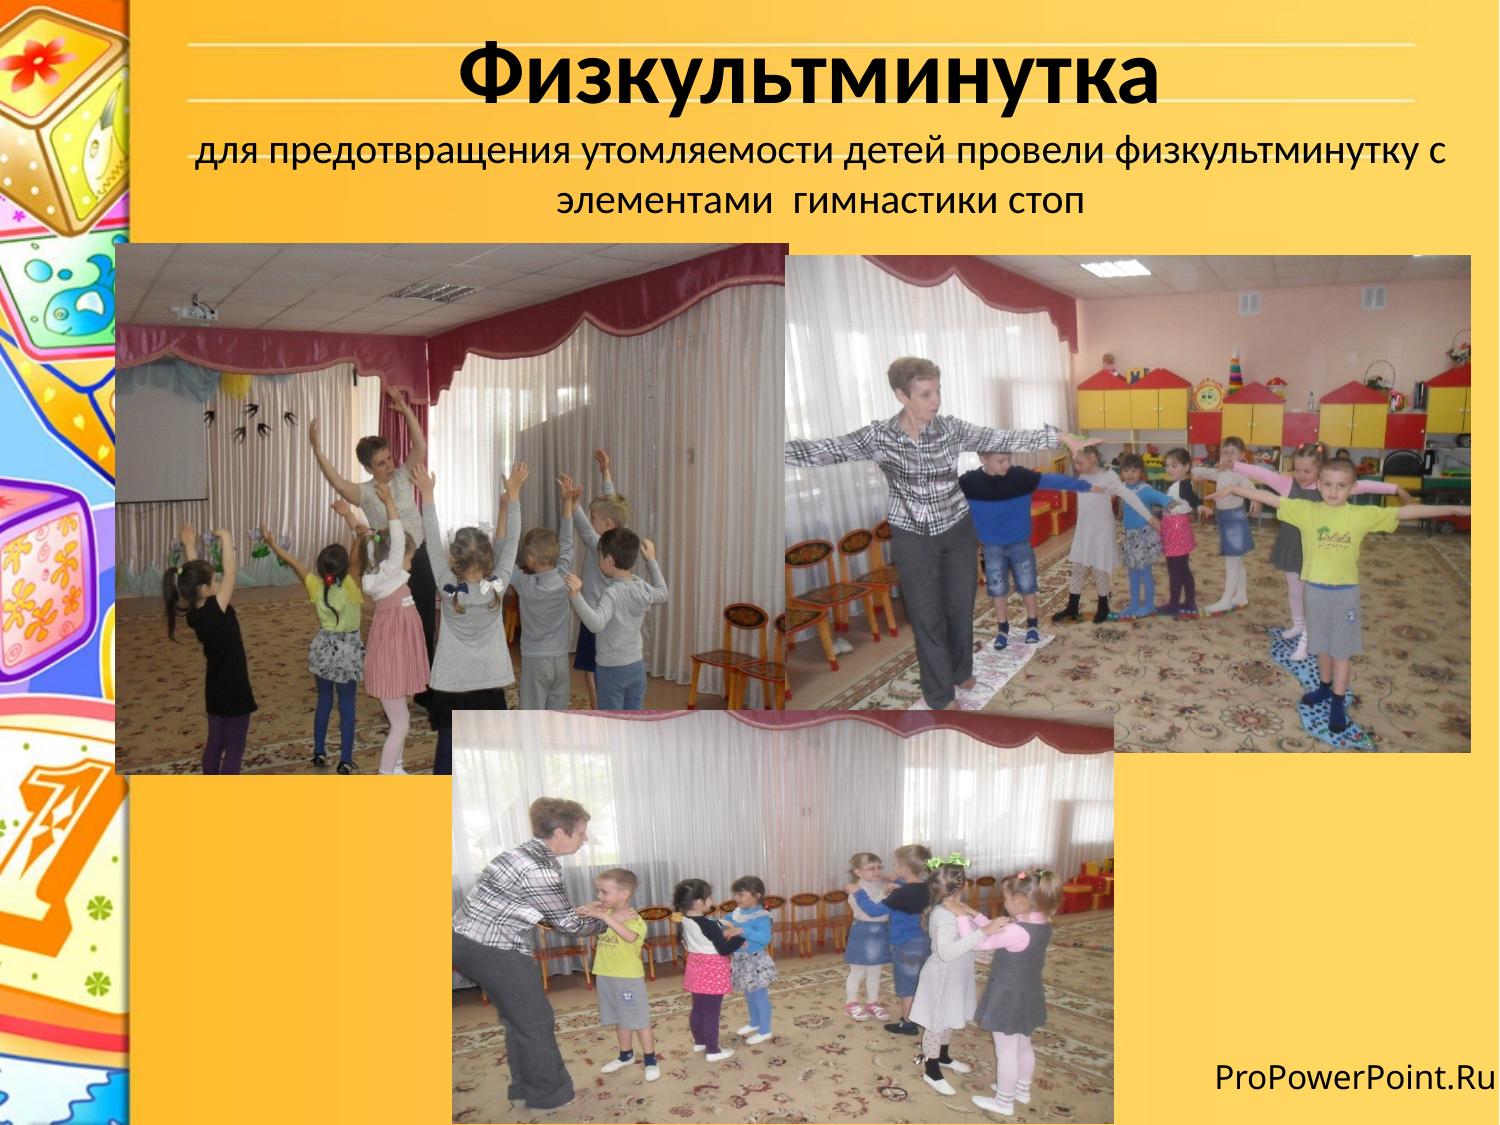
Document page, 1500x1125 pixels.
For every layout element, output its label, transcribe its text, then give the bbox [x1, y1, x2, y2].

picture [105, 1118, 122, 1125]
title Физкультминутка для предотвращения утомляемости детей провели физкультминутку с элементами гимнастики стоп [171, 4, 1471, 255]
picture [0, 0, 1499, 1125]
